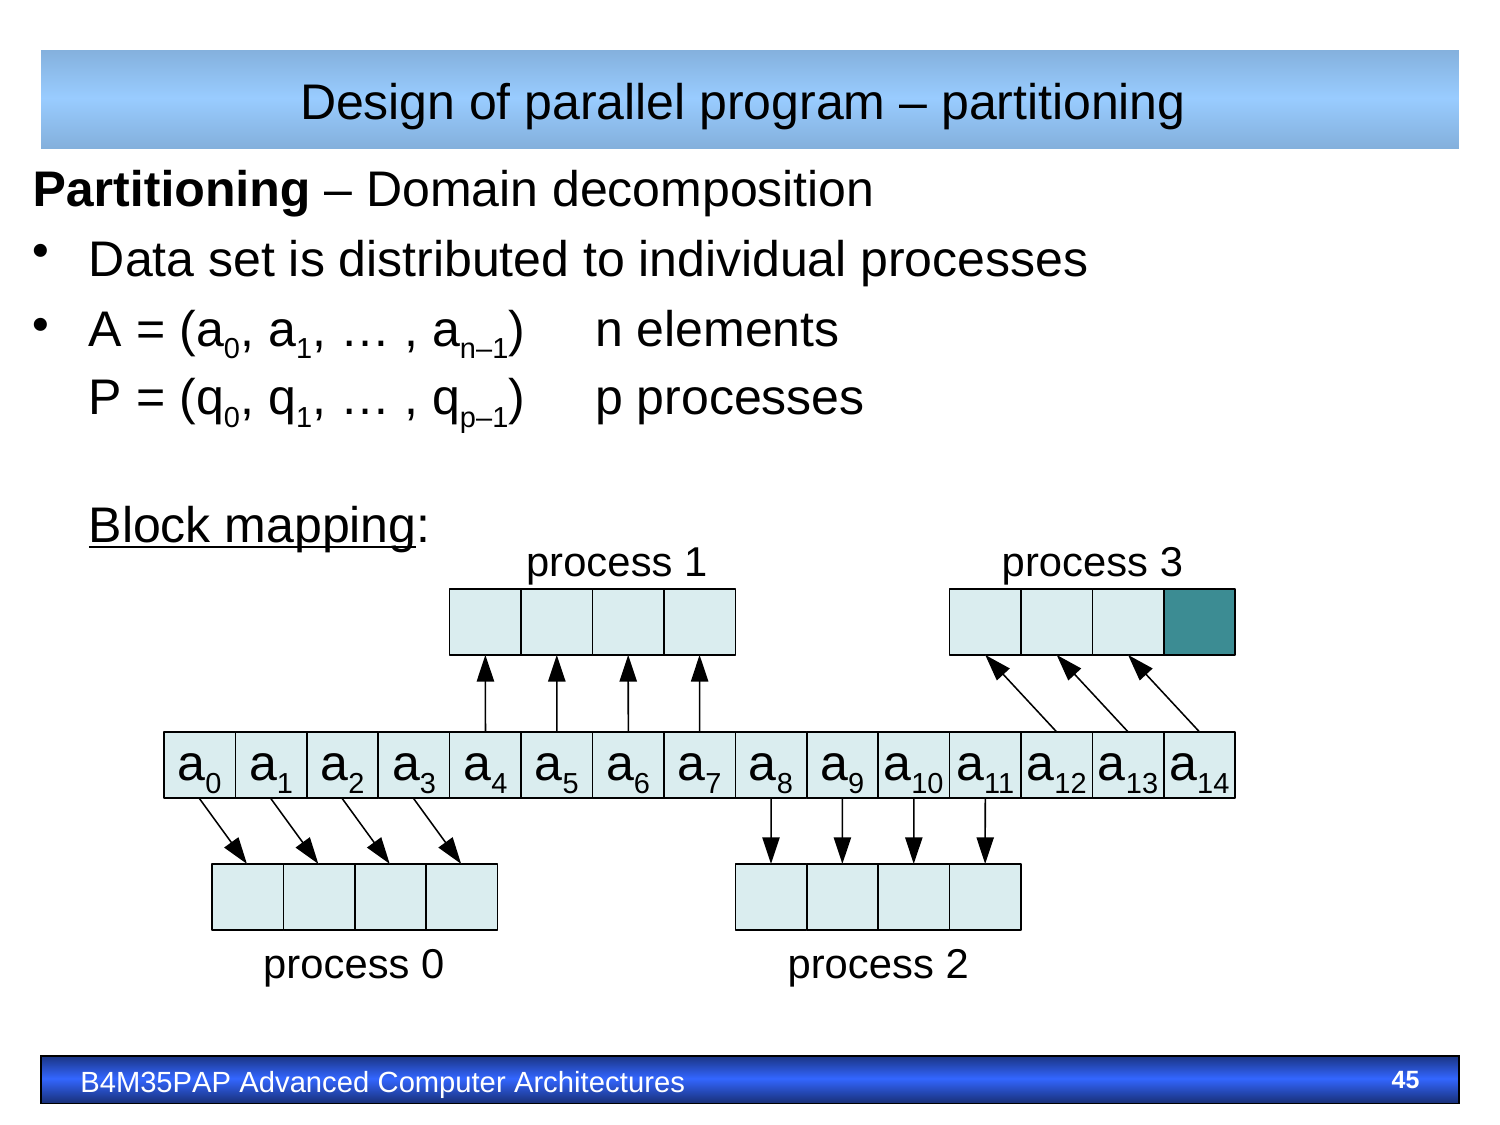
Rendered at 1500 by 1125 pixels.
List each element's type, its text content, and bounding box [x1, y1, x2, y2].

text_box a8 [735, 731, 806, 798]
text_box a1 [235, 731, 306, 798]
text_box a12 [1021, 731, 1092, 798]
list Partitioning – Domain decomposition Data set is distributed to individual processes A = (a0, a1, … , an–1) n elements P = (q0, q1, … , qp–1) p processes Block mapping: [17, 148, 1477, 1000]
text_box process 2 [772, 929, 984, 995]
text_box [735, 797, 1021, 930]
text_box a5 [521, 731, 592, 798]
text_box [198, 797, 498, 930]
text_box a6 [592, 731, 663, 798]
text_box a10 [878, 731, 949, 798]
text_box a4 [449, 731, 521, 798]
text_box [449, 588, 736, 732]
title Design of parallel program – partitioning [41, 50, 1459, 148]
text_box process 3 [986, 527, 1198, 593]
text_box process 1 [511, 527, 723, 593]
text_box a3 [378, 731, 449, 798]
text_box a9 [806, 731, 878, 798]
text_box a14 [1163, 731, 1236, 798]
text_box a11 [949, 731, 1021, 798]
text_box process 0 [248, 929, 460, 995]
text_box a13 [1092, 731, 1163, 798]
text_box a2 [306, 731, 378, 798]
text_box a7 [663, 731, 735, 798]
text_box [949, 588, 1236, 732]
text_box a0 [164, 731, 235, 798]
